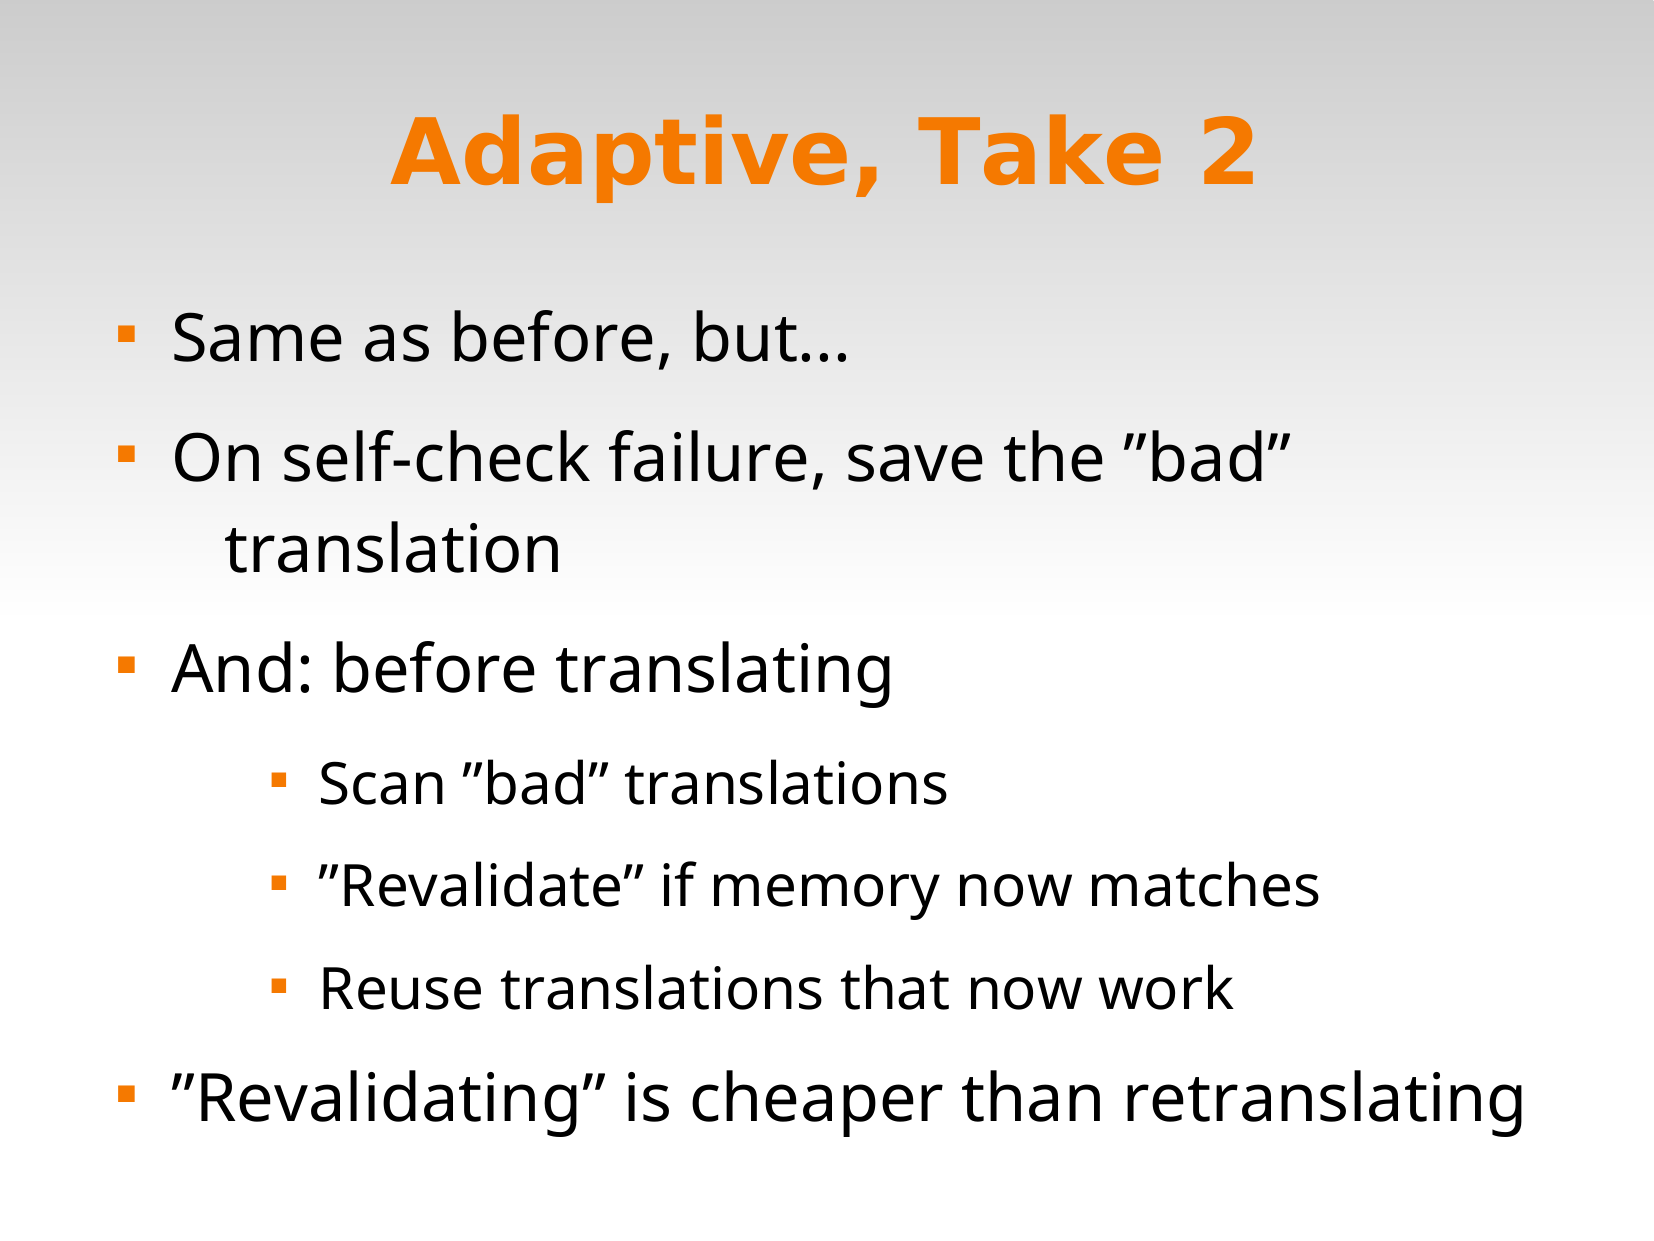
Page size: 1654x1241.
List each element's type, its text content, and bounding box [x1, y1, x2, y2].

title Adaptive, Take 2 [82, 56, 1571, 250]
list Same as before, but... On self-check failure, save the ”bad” translation And: before translating Scan ”bad” translations ”Revalidate” if memory now matches Reuse translations that now work ”Revalidating” is cheaper than retranslating [82, 290, 1571, 1094]
